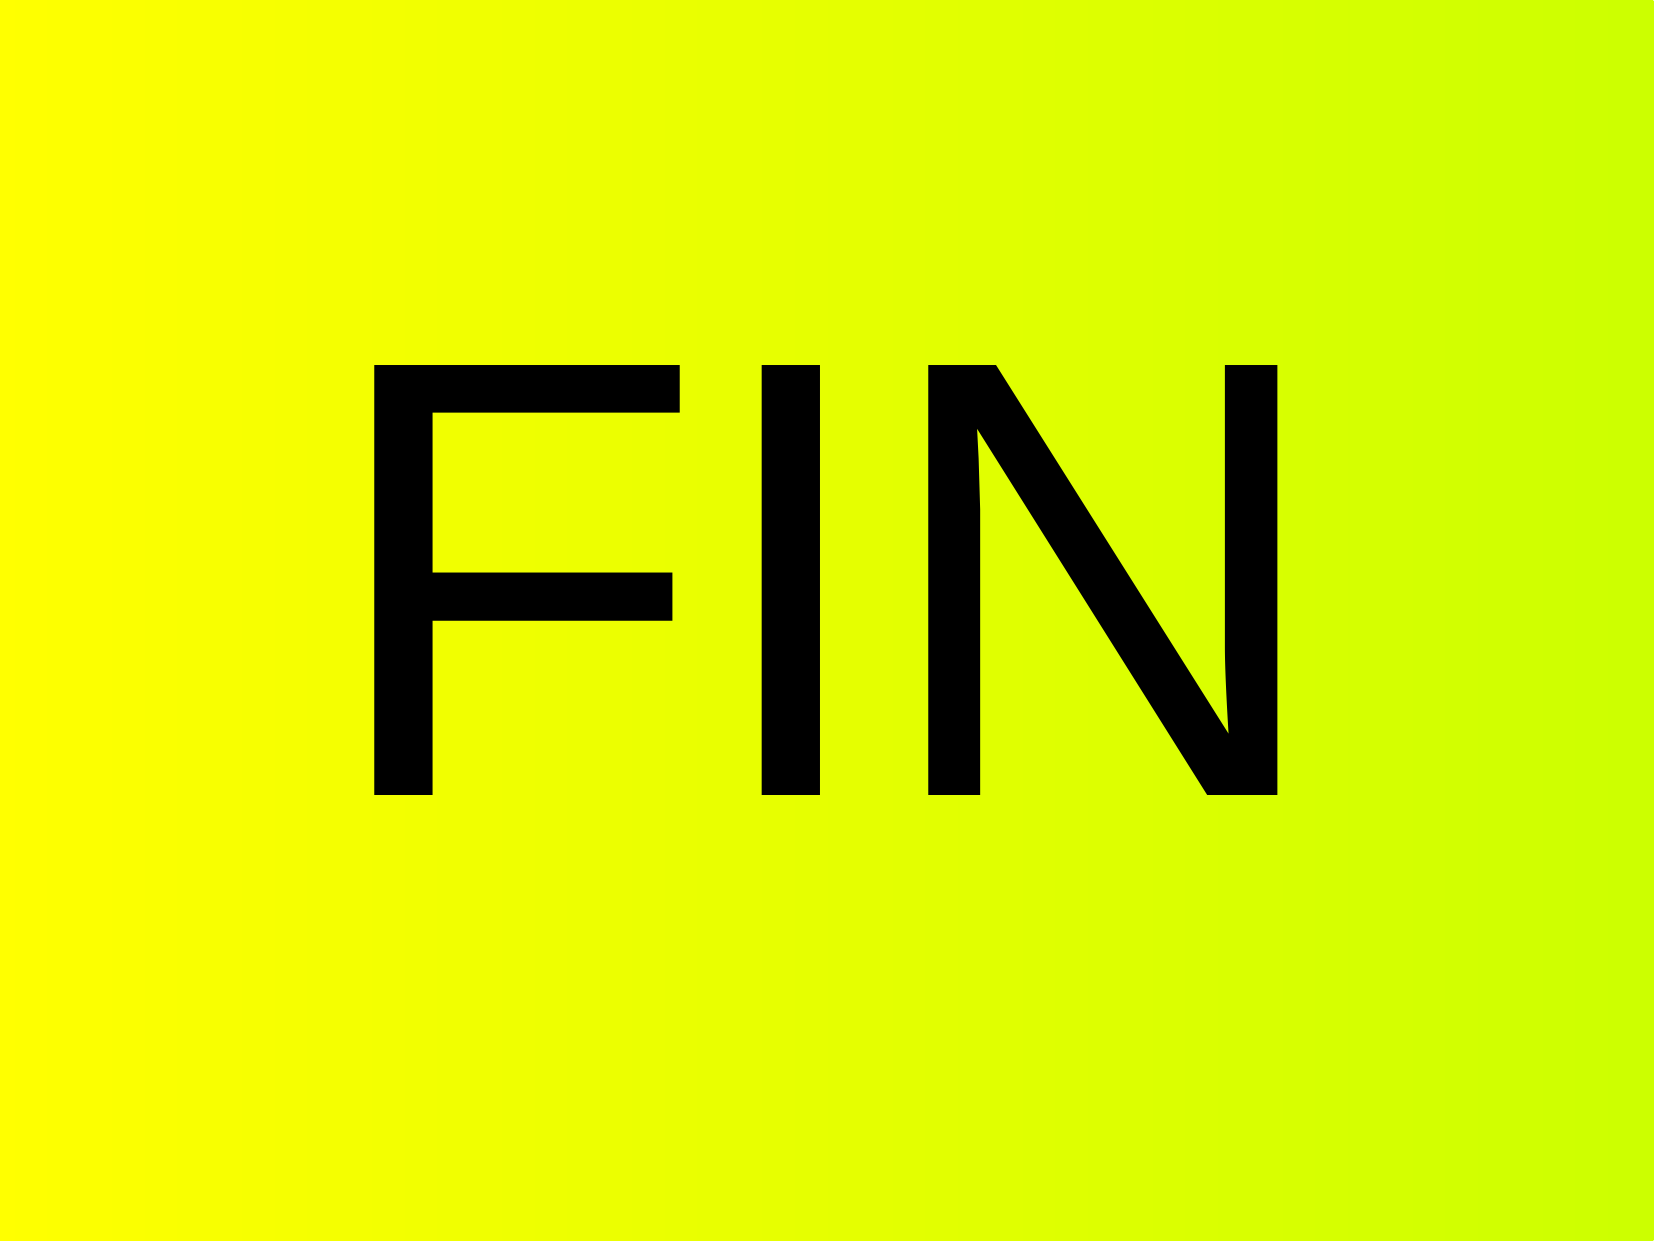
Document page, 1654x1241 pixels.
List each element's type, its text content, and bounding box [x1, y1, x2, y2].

subtitle FIN [82, 49, 1571, 1109]
